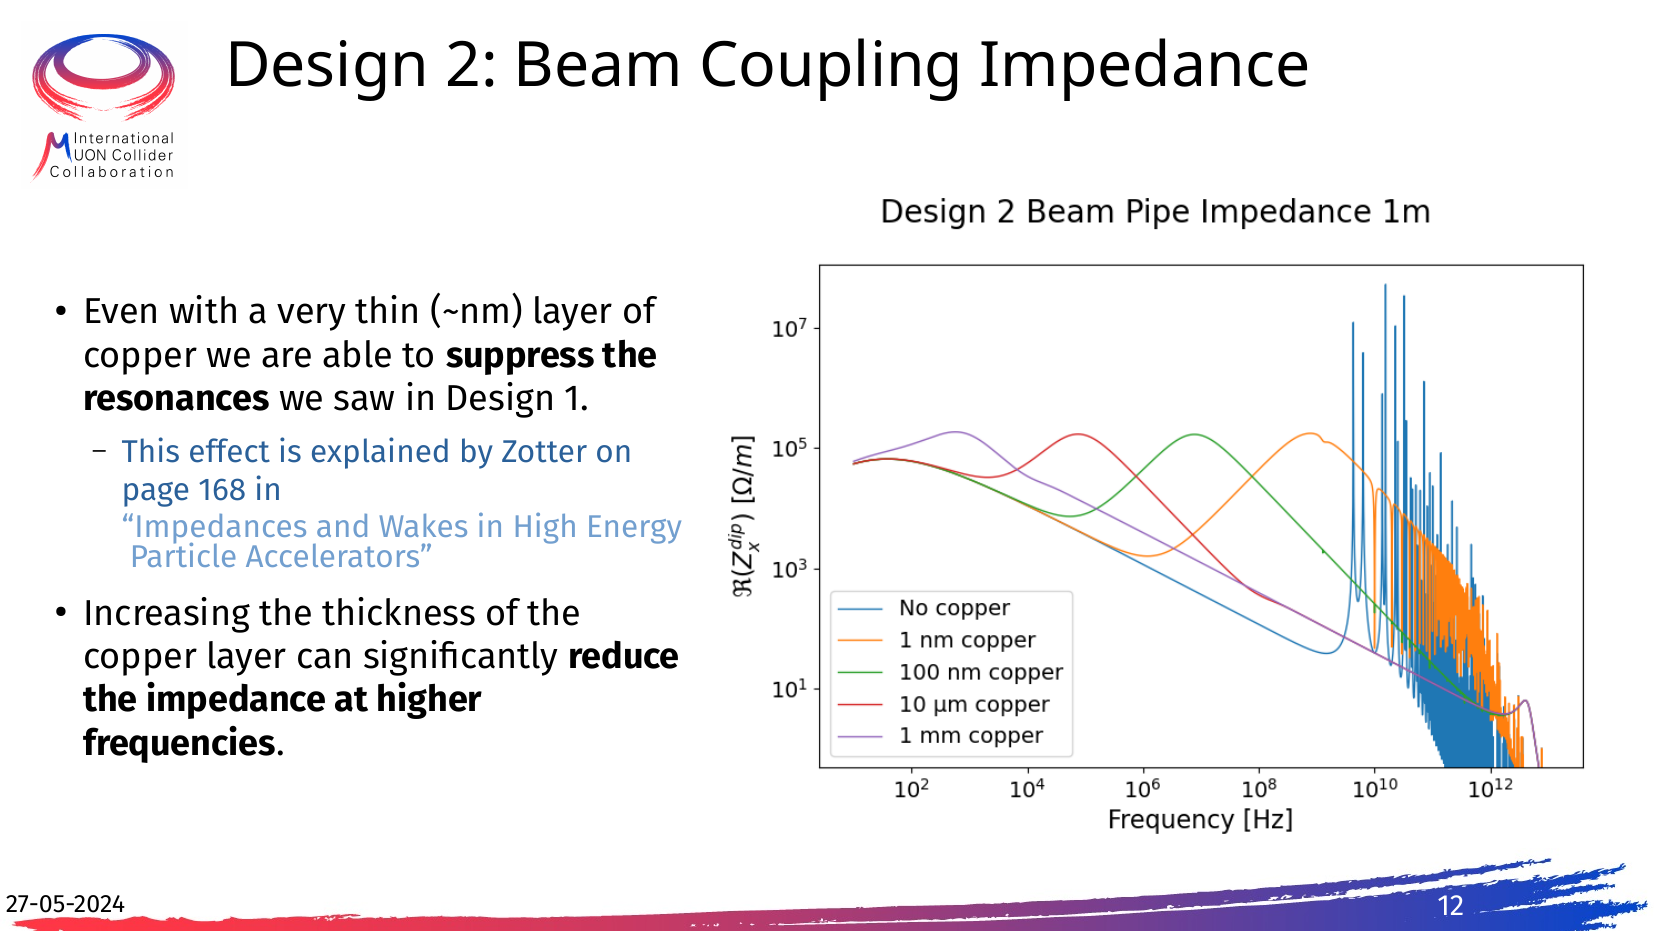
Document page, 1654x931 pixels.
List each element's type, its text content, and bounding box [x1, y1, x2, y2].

list Even with a very thin (~nm) layer of copper we are able to suppress the resonances we saw in Design 1. This effect is explained by Zotter on page 168 in “Impedances and Wakes in High Energy Particle Accelerators” Increasing the thickness of the copper layer can significantly reduce the impedance at higher frequencies. [45, 290, 684, 736]
picture [21, 21, 188, 189]
picture [717, 187, 1594, 846]
title Design 2: Beam Coupling Impedance [225, 19, 1571, 181]
picture [0, 848, 1654, 931]
